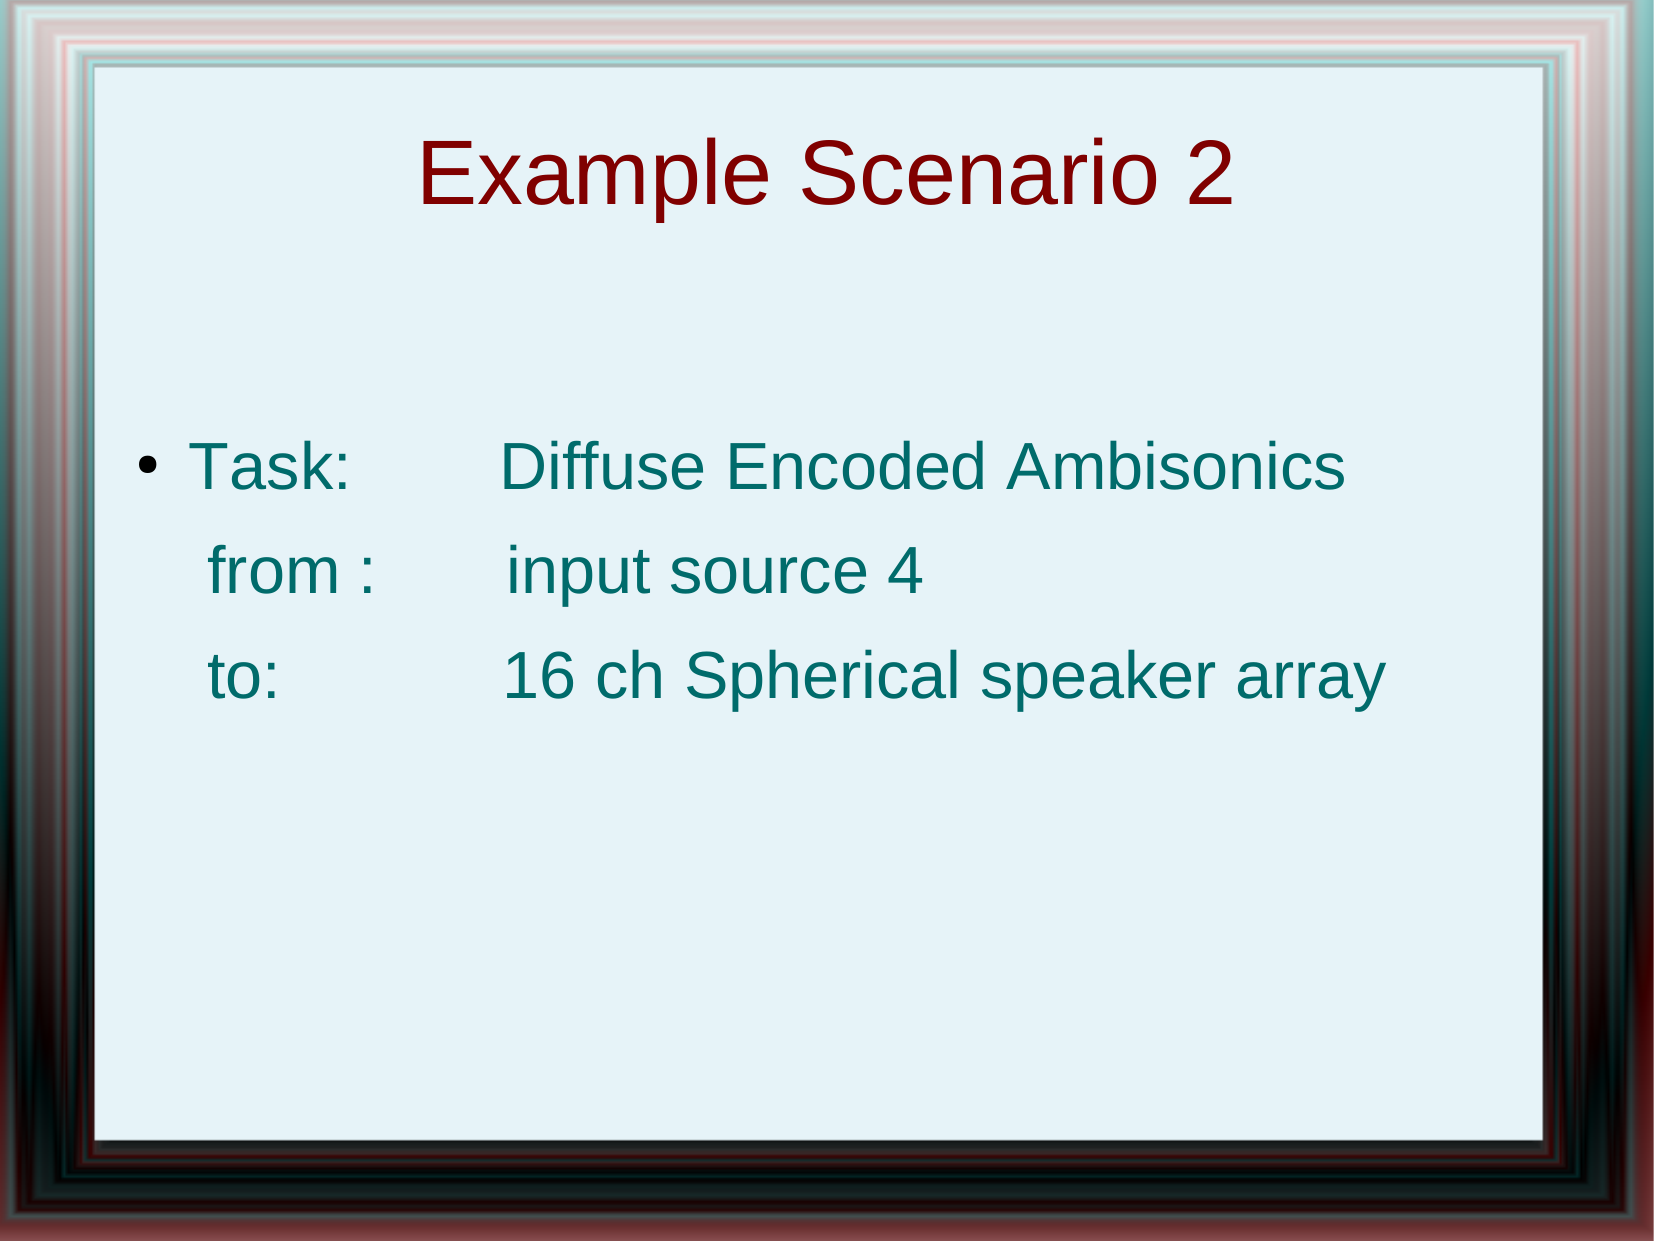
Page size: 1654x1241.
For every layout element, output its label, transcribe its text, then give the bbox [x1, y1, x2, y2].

title Example Scenario 2 [118, 88, 1536, 257]
list Task: Diffuse Encoded Ambisonics from : input source 4 to: 16 ch Spherical speaker array [118, 324, 1506, 1170]
picture [0, 0, 1654, 1241]
